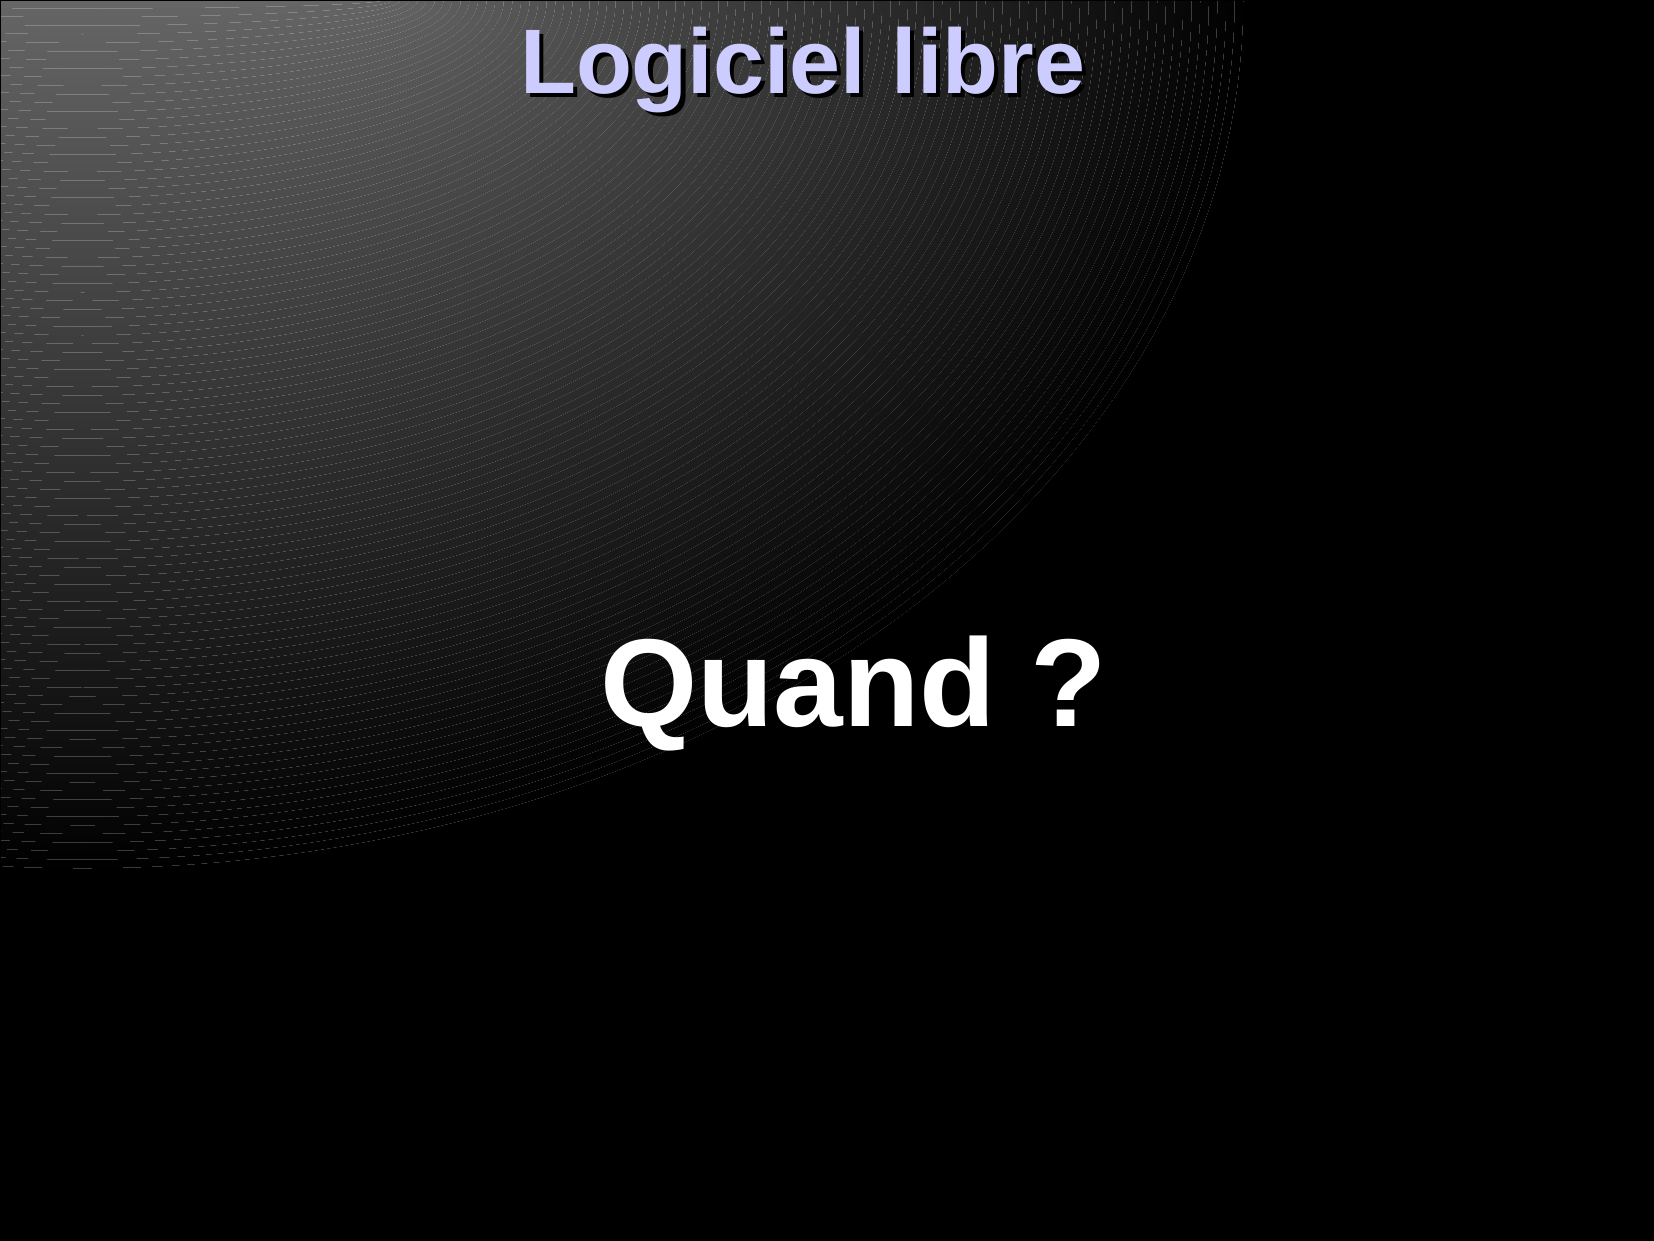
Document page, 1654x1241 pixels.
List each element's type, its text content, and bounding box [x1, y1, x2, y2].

title Logiciel libre [59, 5, 1548, 119]
subtitle Quand ? [47, 215, 1625, 1152]
